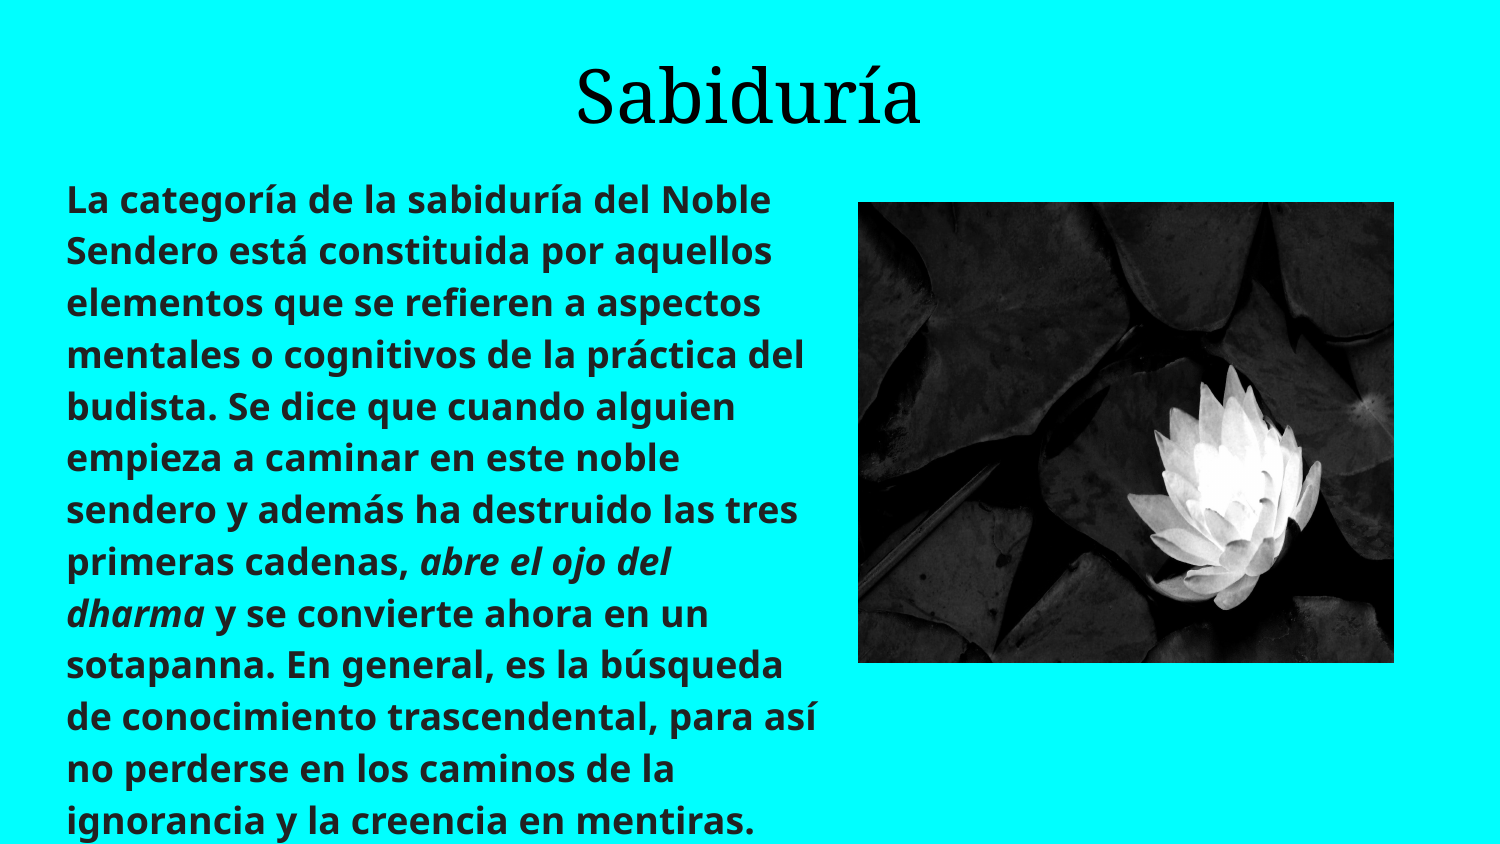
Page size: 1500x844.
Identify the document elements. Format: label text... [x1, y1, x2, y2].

list La categoría de la sabiduría del Noble Sendero está constituida por aquellos elementos que se refieren a aspectos mentales o cognitivos de la práctica del budista. Se dice que cuando alguien empieza a caminar en este noble sendero y además ha destruido las tres primeras cadenas, abre el ojo del dharma y se convierte ahora en un sotapanna. En general, es la búsqueda de conocimiento trascendental, para así no perderse en los caminos de la ignorancia y la creencia en mentiras. [51, 154, 834, 751]
picture [858, 202, 1394, 663]
title Sabiduría [51, 33, 1449, 141]
